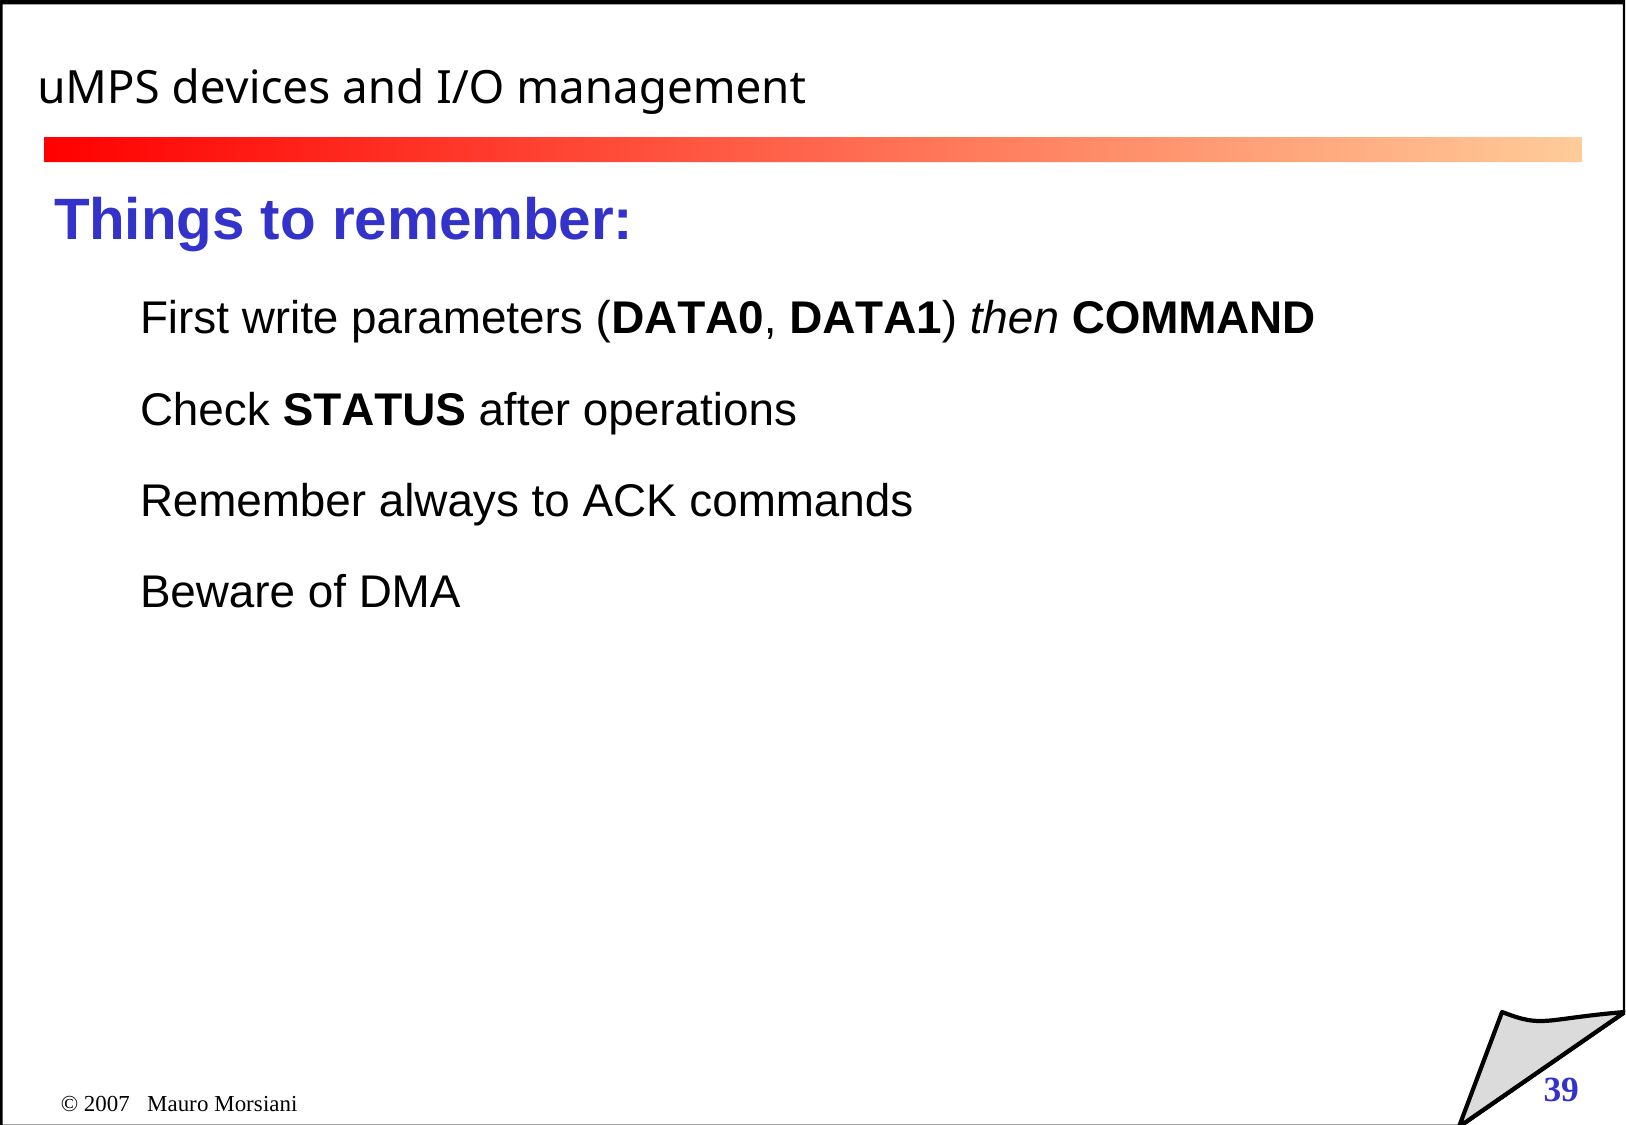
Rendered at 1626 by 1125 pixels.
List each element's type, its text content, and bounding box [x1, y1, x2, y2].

list Things to remember: First write parameters (DATA0, DATA1) then COMMAND Check STATUS after operations Remember always to ACK commands Beware of DMA [54, 187, 1571, 1124]
title uMPS devices and I/O management [37, 44, 1588, 131]
